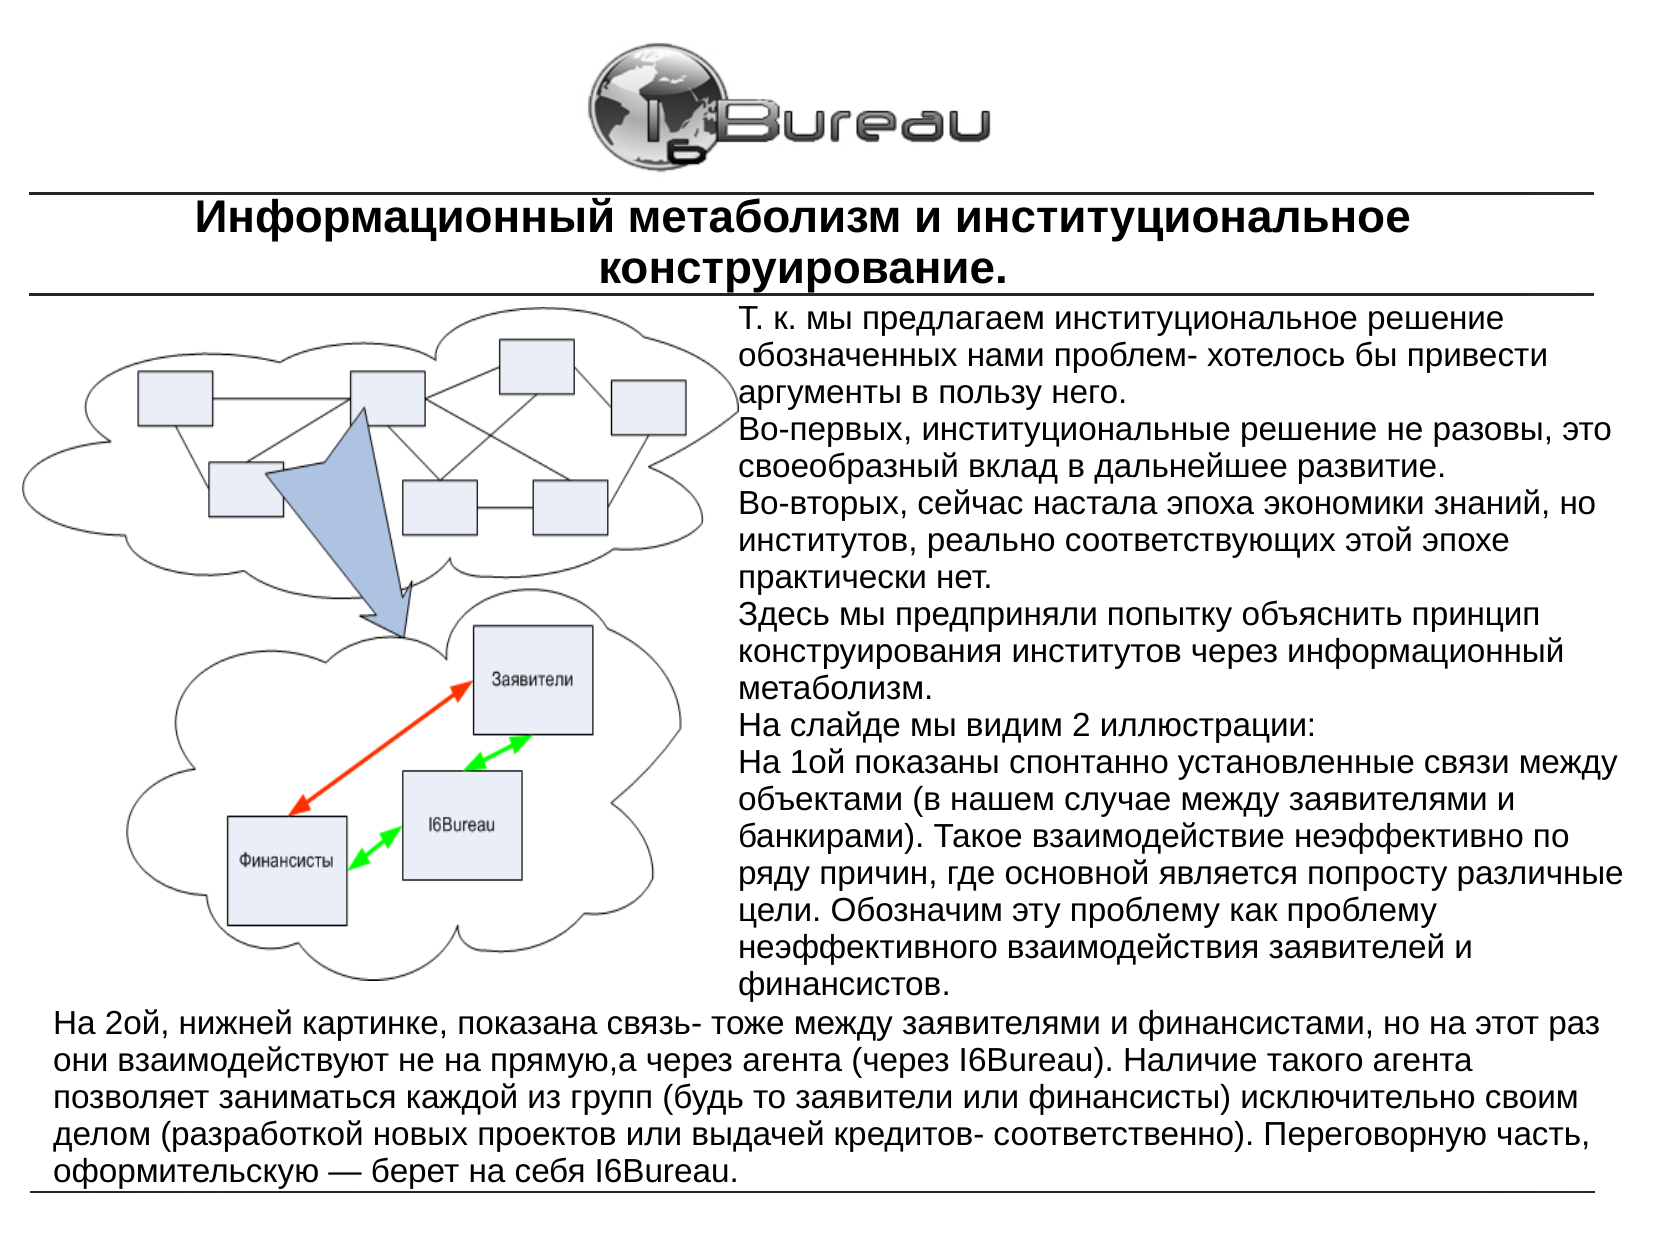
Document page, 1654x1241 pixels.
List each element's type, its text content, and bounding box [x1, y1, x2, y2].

title Т. к. мы предлагаем институциональное решение обозначенных нами проблем- хотелось бы привести аргументы в пользу него. Во-первых, институциональные решение не разовы, это своеобразный вклад в дальнейшее развитие. Во-вторых, сейчас настала эпоха экономики знаний, но институтов, реально соответствующих этой эпохе практически нет. Здесь мы предприняли попытку объяснить принцип конструирования институтов через информационный метаболизм. На слайде мы видим 2 иллюстрации: На 1ой показаны спонтанно установленные связи между объектами (в нашем случае между заявителями и банкирами). Такое взаимодействие неэффективно по ряду причин, где основной является попросту различные цели. Обозначим эту проблему как проблему неэффективного взаимодействия заявителей и финансистов. [738, 296, 1636, 1080]
picture [22, 307, 739, 981]
title Информационный метаболизм и институциональное конструирование. [11, 189, 1595, 295]
picture [566, 5, 1040, 189]
title На 2ой, нижней картинке, показана связь- тоже между заявителями и финансистами, но на этот раз они взаимодействуют не на прямую,а через агента (через I6Bureau). Наличие такого агента позволяет заниматься каждой из групп (будь то заявители или финансисты) исключительно своим делом (разработкой новых проектов или выдачей кредитов- соответственно). Переговорную часть, оформительскую — берет на себя I6Bureau. [53, 1003, 1613, 1241]
